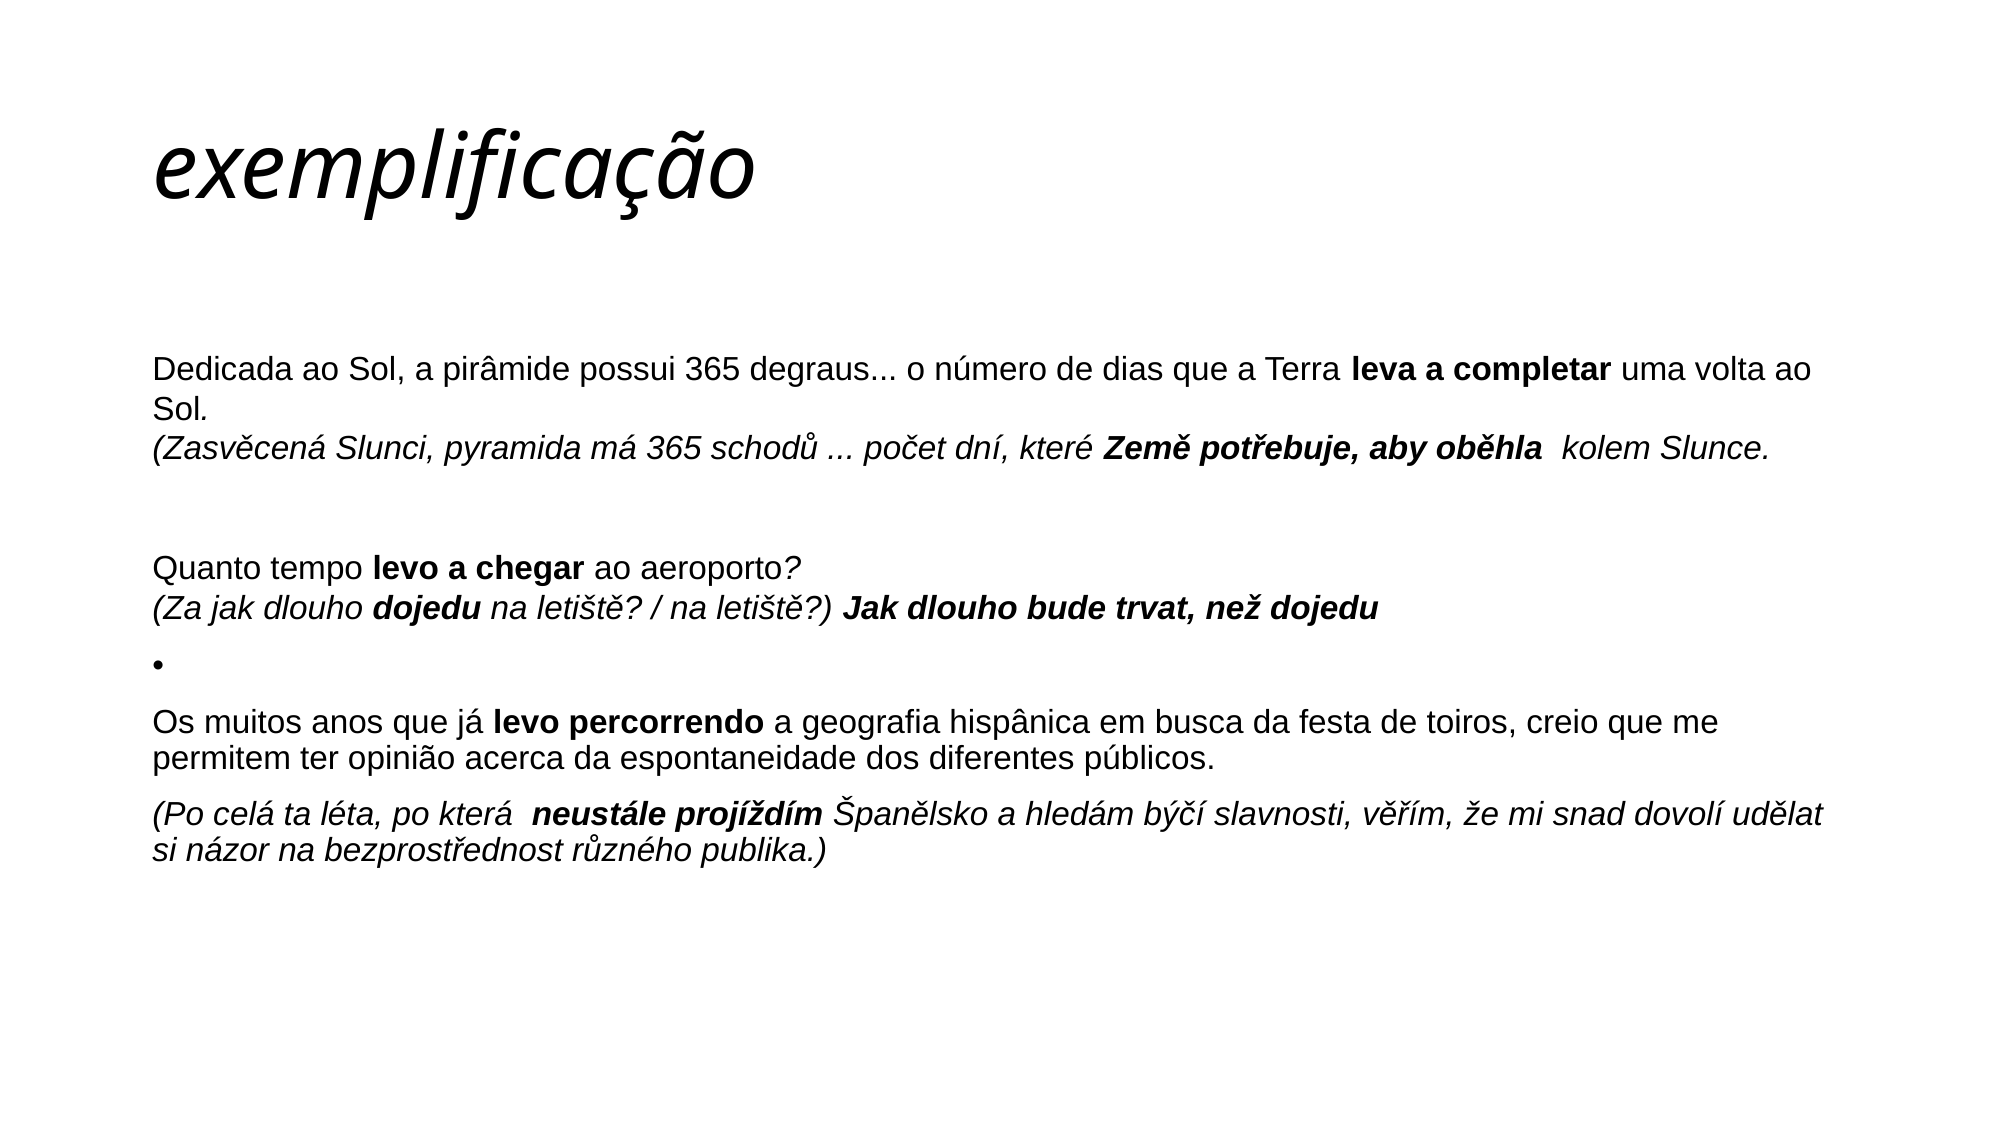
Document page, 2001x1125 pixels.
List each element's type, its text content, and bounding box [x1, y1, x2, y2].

title exemplificação [137, 59, 1863, 278]
list Dedicada ao Sol, a pirâmide possui 365 degraus... o número de dias que a Terra leva a completar uma volta ao Sol. (Zasvěcená Slunci, pyramida má 365 schodů ... počet dní, které Země potřebuje, aby oběhla kolem Slunce. Quanto tempo levo a chegar ao aeroporto? (Za jak dlouho dojedu na letiště? / na letiště?) Jak dlouho bude trvat, než dojedu Os muitos anos que já levo percorrendo a geografia hispânica em busca da festa de toiros, creio que me permitem ter opinião acerca da espontaneidade dos diferentes públicos. (Po celá ta léta, po která neustále projíždím Španělsko a hledám býčí slavnosti, věřím, že mi snad dovolí udělat si názor na bezprostřednost různého publika.) [137, 299, 1863, 1014]
